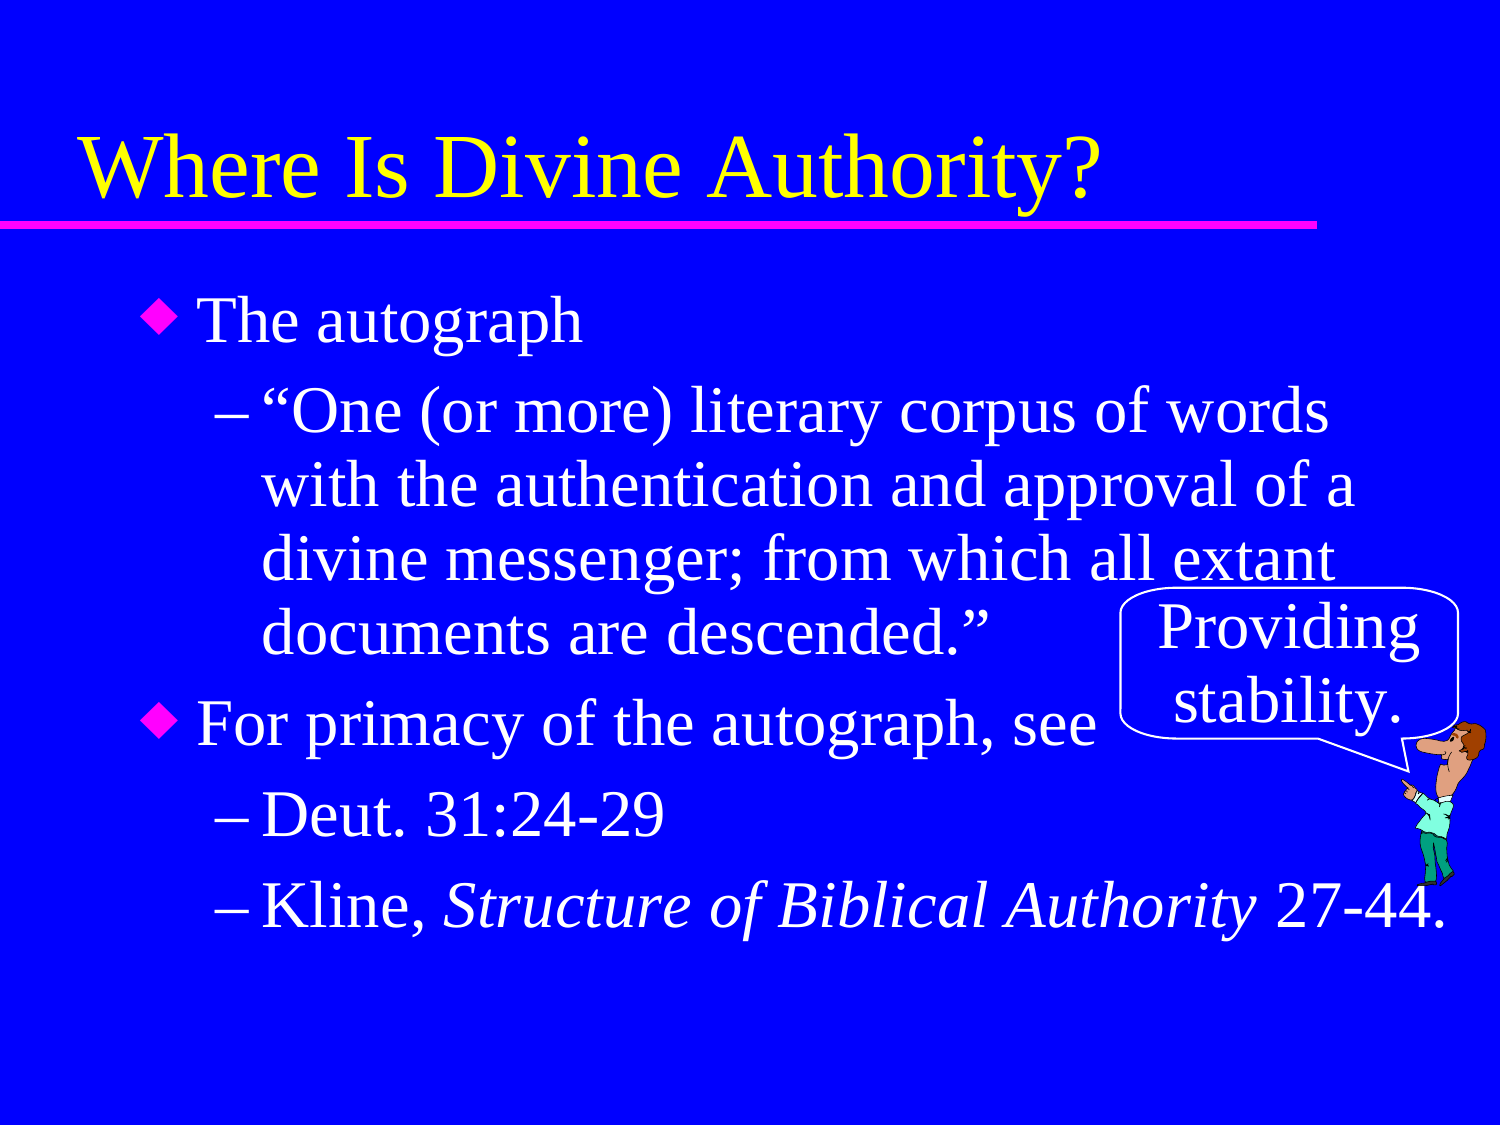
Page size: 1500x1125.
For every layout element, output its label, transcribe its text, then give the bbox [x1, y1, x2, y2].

chart [1400, 721, 1487, 887]
title Where Is Divine Authority? [62, 43, 1338, 225]
text_box Providing stability. [1120, 587, 1459, 772]
list The autograph “One (or more) literary corpus of words with the authentication and approval of a divine messenger; from which all extant documents are descended.” For primacy of the autograph, see Deut. 31:24-29 Kline, Structure of Biblical Authority 27-44. [125, 275, 1476, 951]
